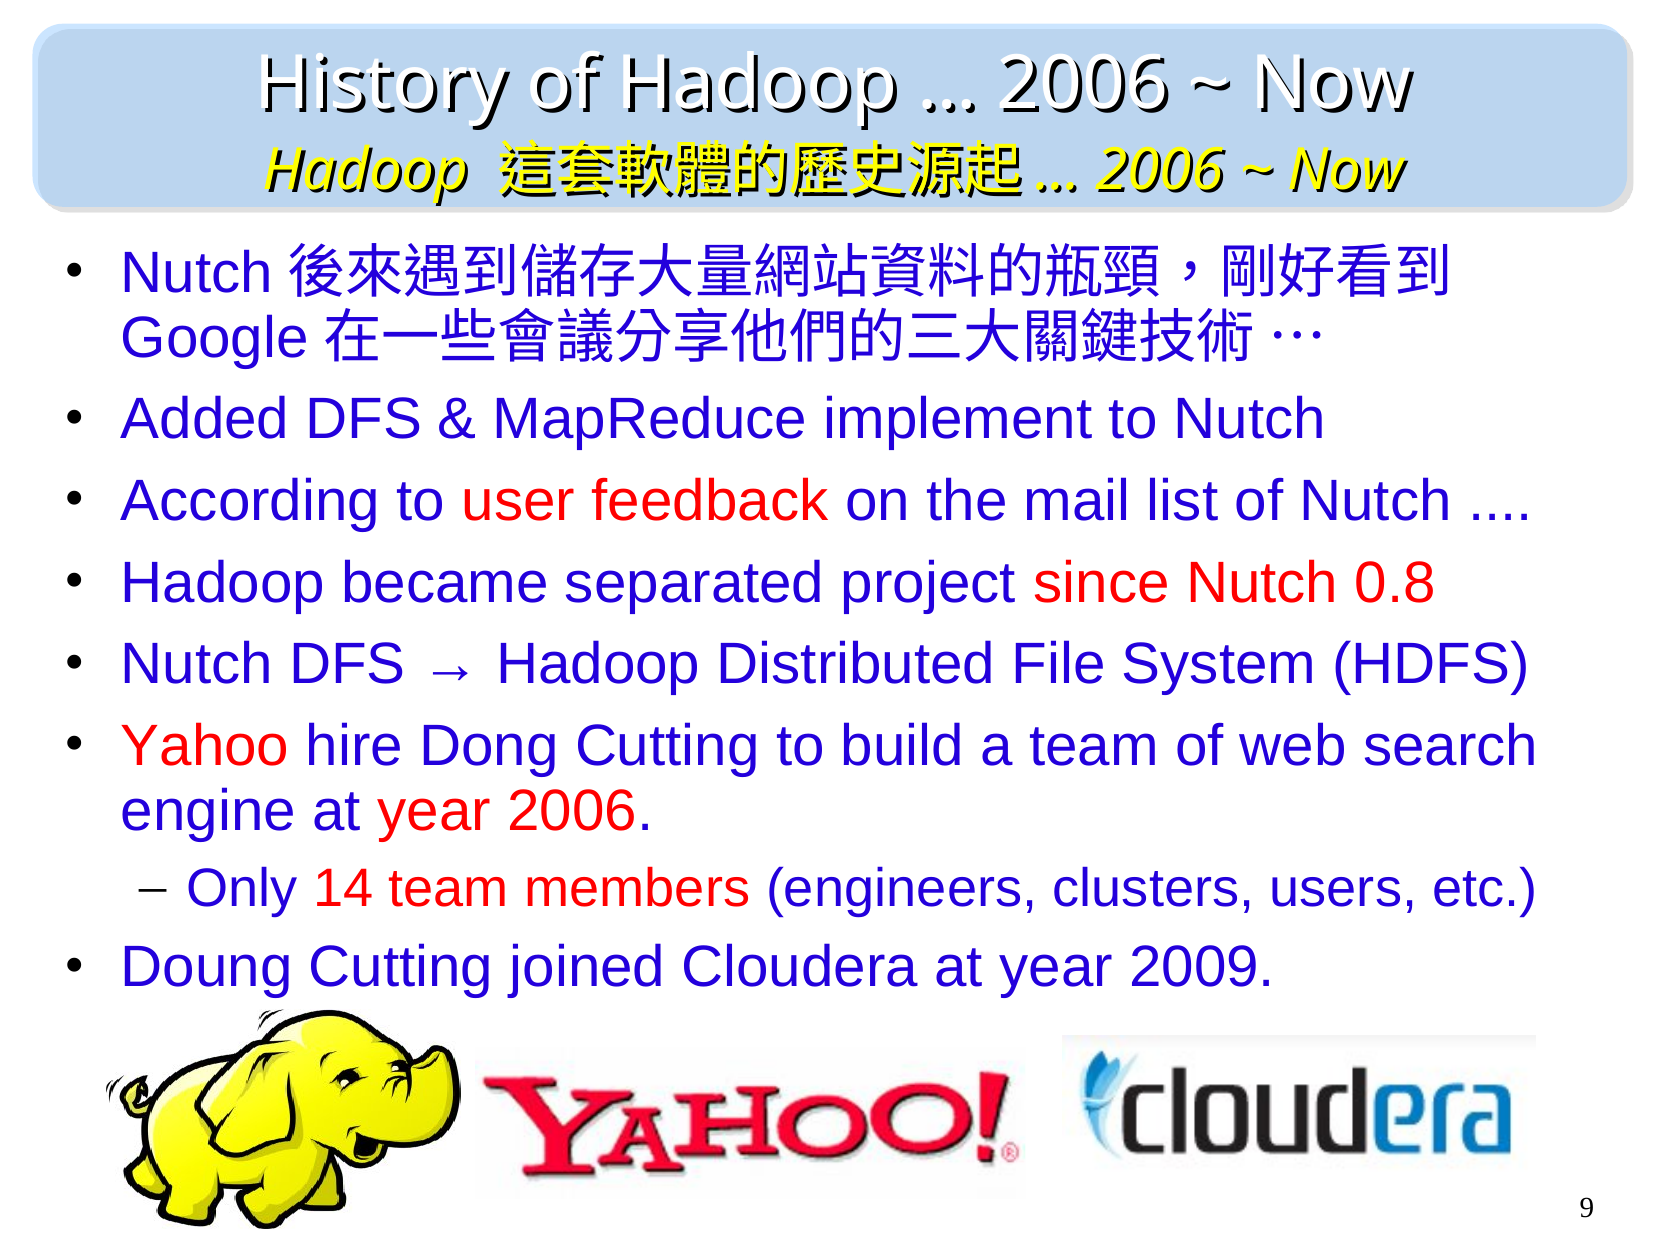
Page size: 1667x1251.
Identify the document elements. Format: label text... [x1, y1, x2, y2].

picture [106, 1161, 461, 1229]
picture [475, 1047, 1027, 1199]
text_box [32, 23, 1628, 207]
list Nutch後來遇到儲存大量網站資料的瓶頸，剛好看到 Google在一些會議分享他們的三大關鍵技術 … Added DFS & MapReduce implement to Nutch According to user feedback on the mail list of Nutch .... Hadoop became separated project since Nutch 0.8 Nutch DFS → Hadoop Distributed File System (HDFS) Yahoo hire Dong Cutting to build a team of web search engine at year 2006. Only 14 team members (engineers, clusters, users, etc.) Doung Cutting joined Cloudera at year 2009. [64, 236, 1612, 1161]
title History of Hadoop … 2006 ~ Now Hadoop 這套軟體的歷史源起... 2006 ~ Now [124, 22, 1542, 202]
picture [1062, 1035, 1536, 1186]
